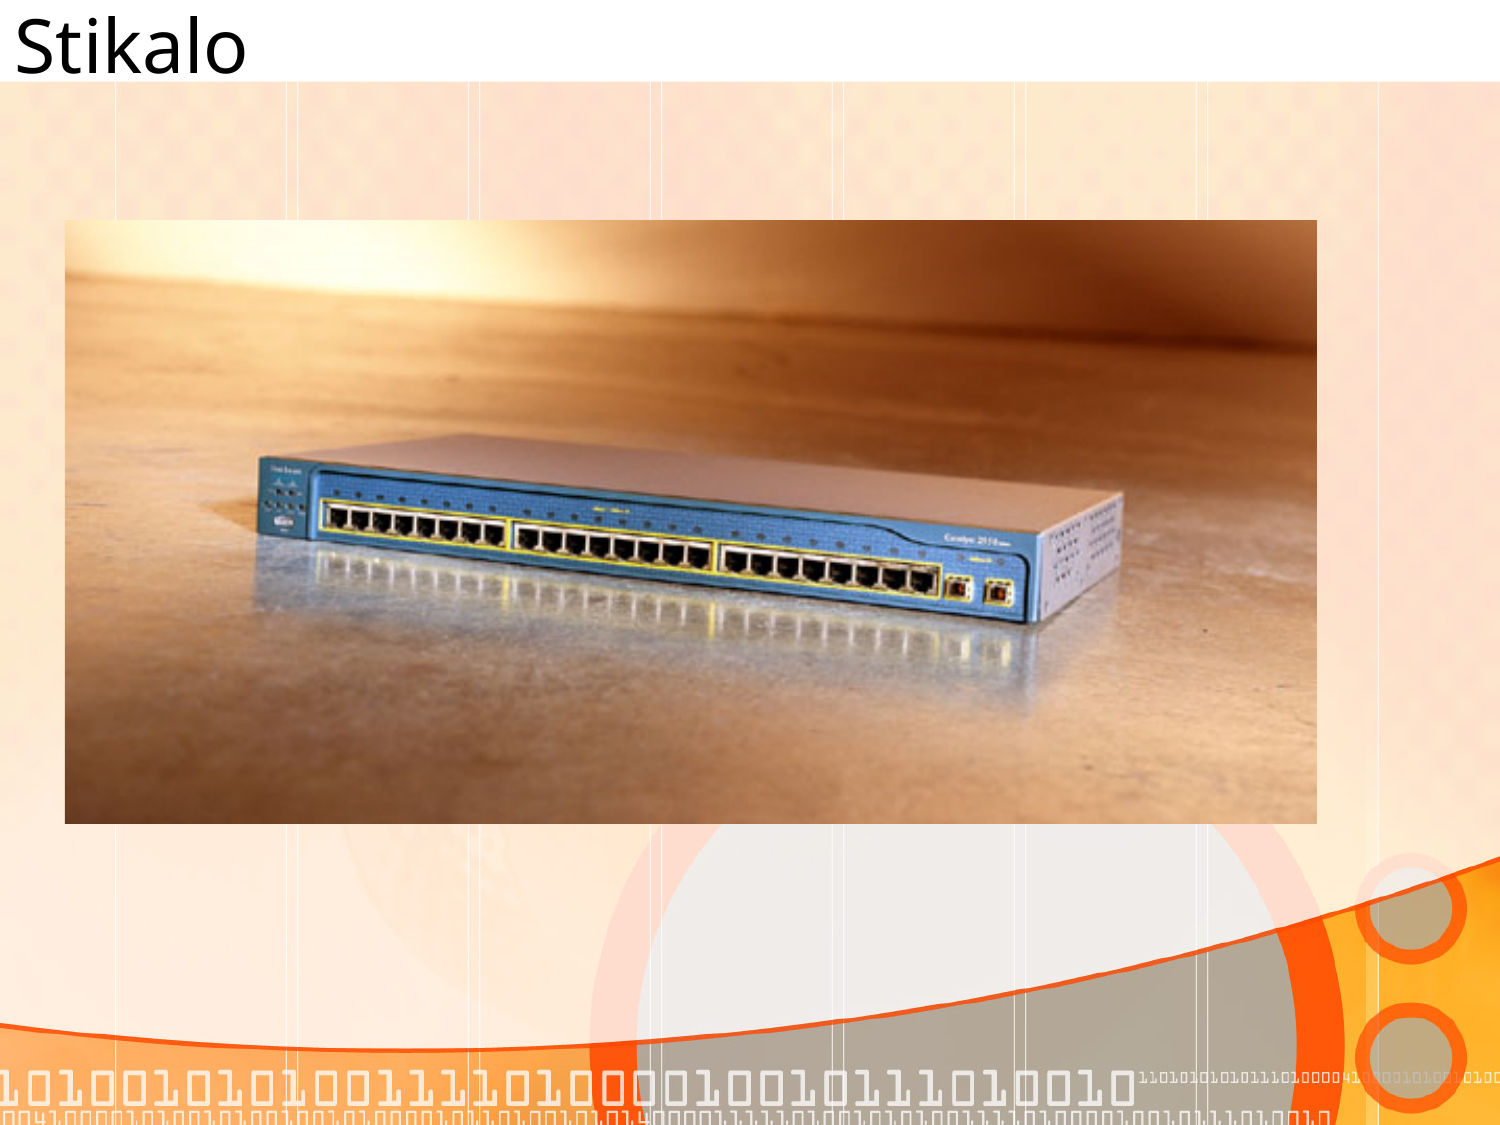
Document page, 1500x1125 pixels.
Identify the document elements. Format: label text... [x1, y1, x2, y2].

picture [0, 100, 1500, 1125]
text_box Stikalo [0, 0, 1500, 100]
